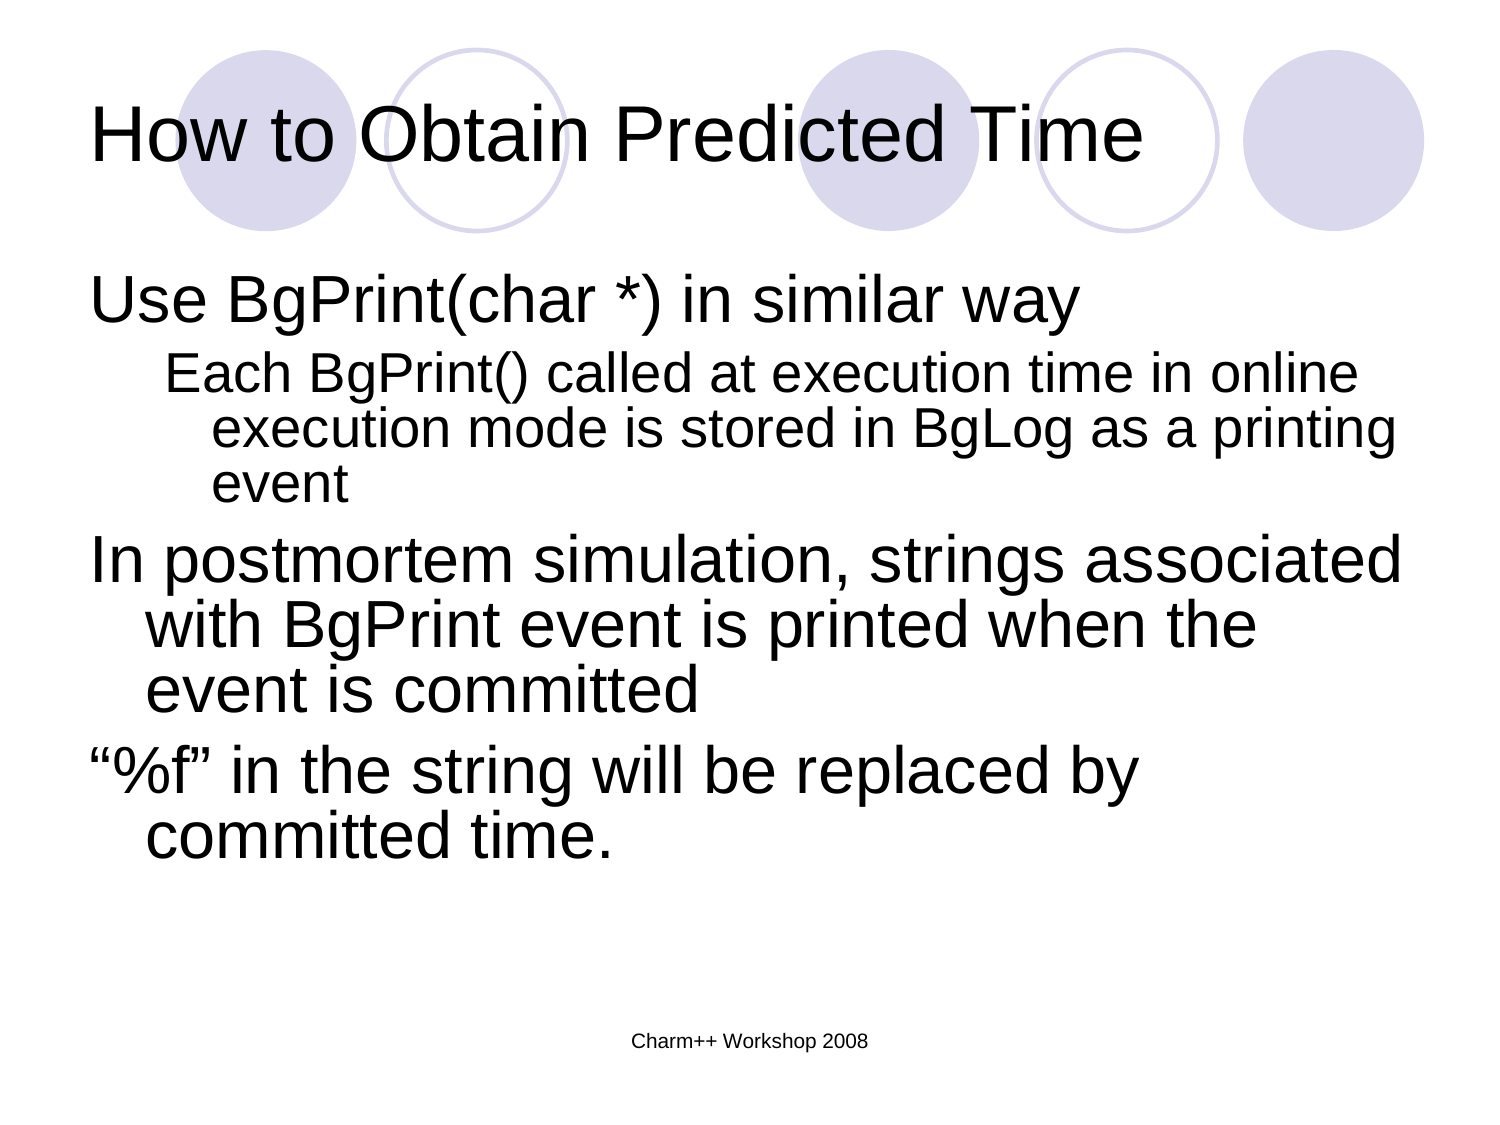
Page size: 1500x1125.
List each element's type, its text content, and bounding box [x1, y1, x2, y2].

list Use BgPrint(char *) in similar way Each BgPrint() called at execution time in online execution mode is stored in BgLog as a printing event In postmortem simulation, strings associated with BgPrint event is printed when the event is committed “%f” in the string will be replaced by committed time. [75, 262, 1426, 1006]
title How to Obtain Predicted Time [75, 45, 1426, 233]
